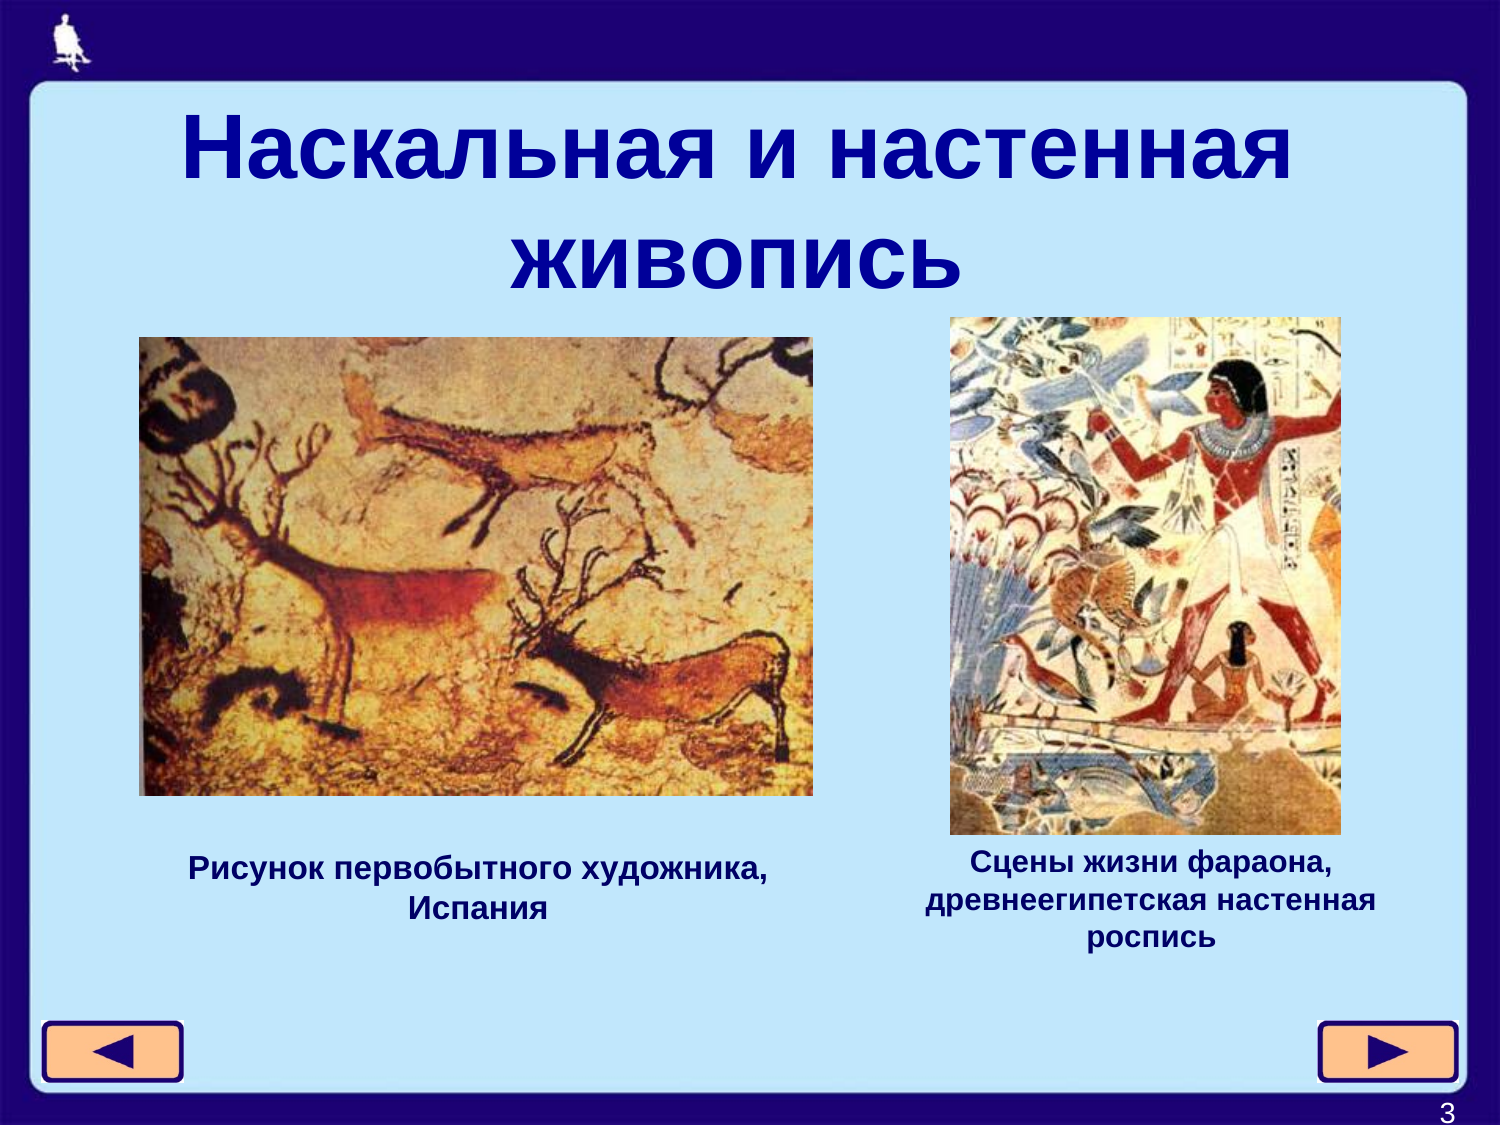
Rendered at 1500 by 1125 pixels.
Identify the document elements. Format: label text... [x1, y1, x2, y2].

text_box Сцены жизни фараона, древнеегипетская настенная роспись [891, 834, 1412, 962]
text_box Рисунок первобытного художника, Испания [141, 838, 815, 934]
picture [0, 0, 1500, 1125]
title Наскальная и настенная живопись [23, 87, 1453, 308]
text_box <номер> [1120, 1086, 1471, 1125]
